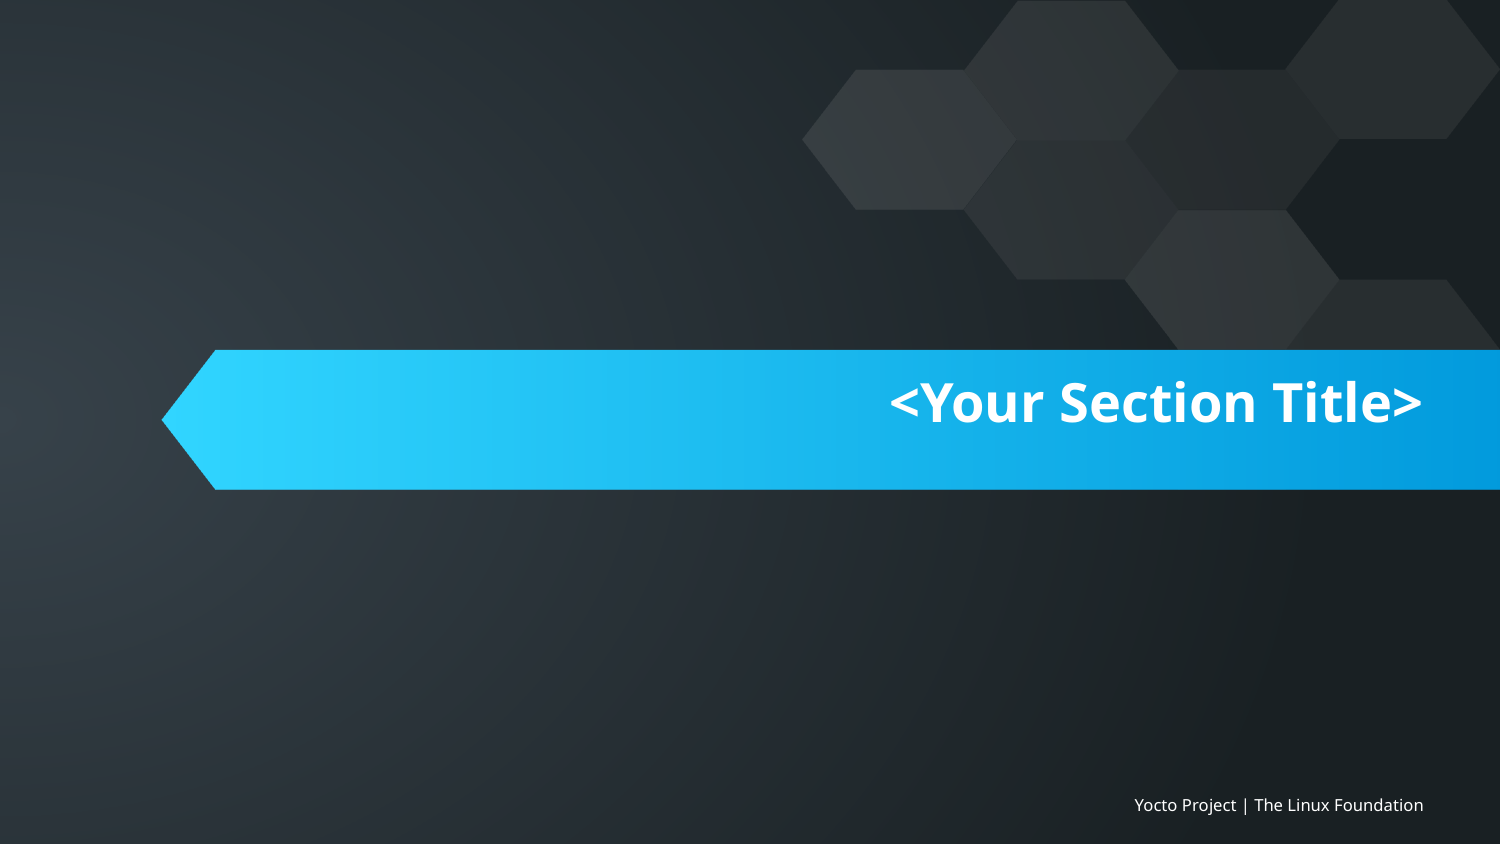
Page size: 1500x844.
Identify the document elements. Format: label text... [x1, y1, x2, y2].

picture [0, 0, 1500, 844]
title <Your Section Title> [300, 368, 1424, 476]
